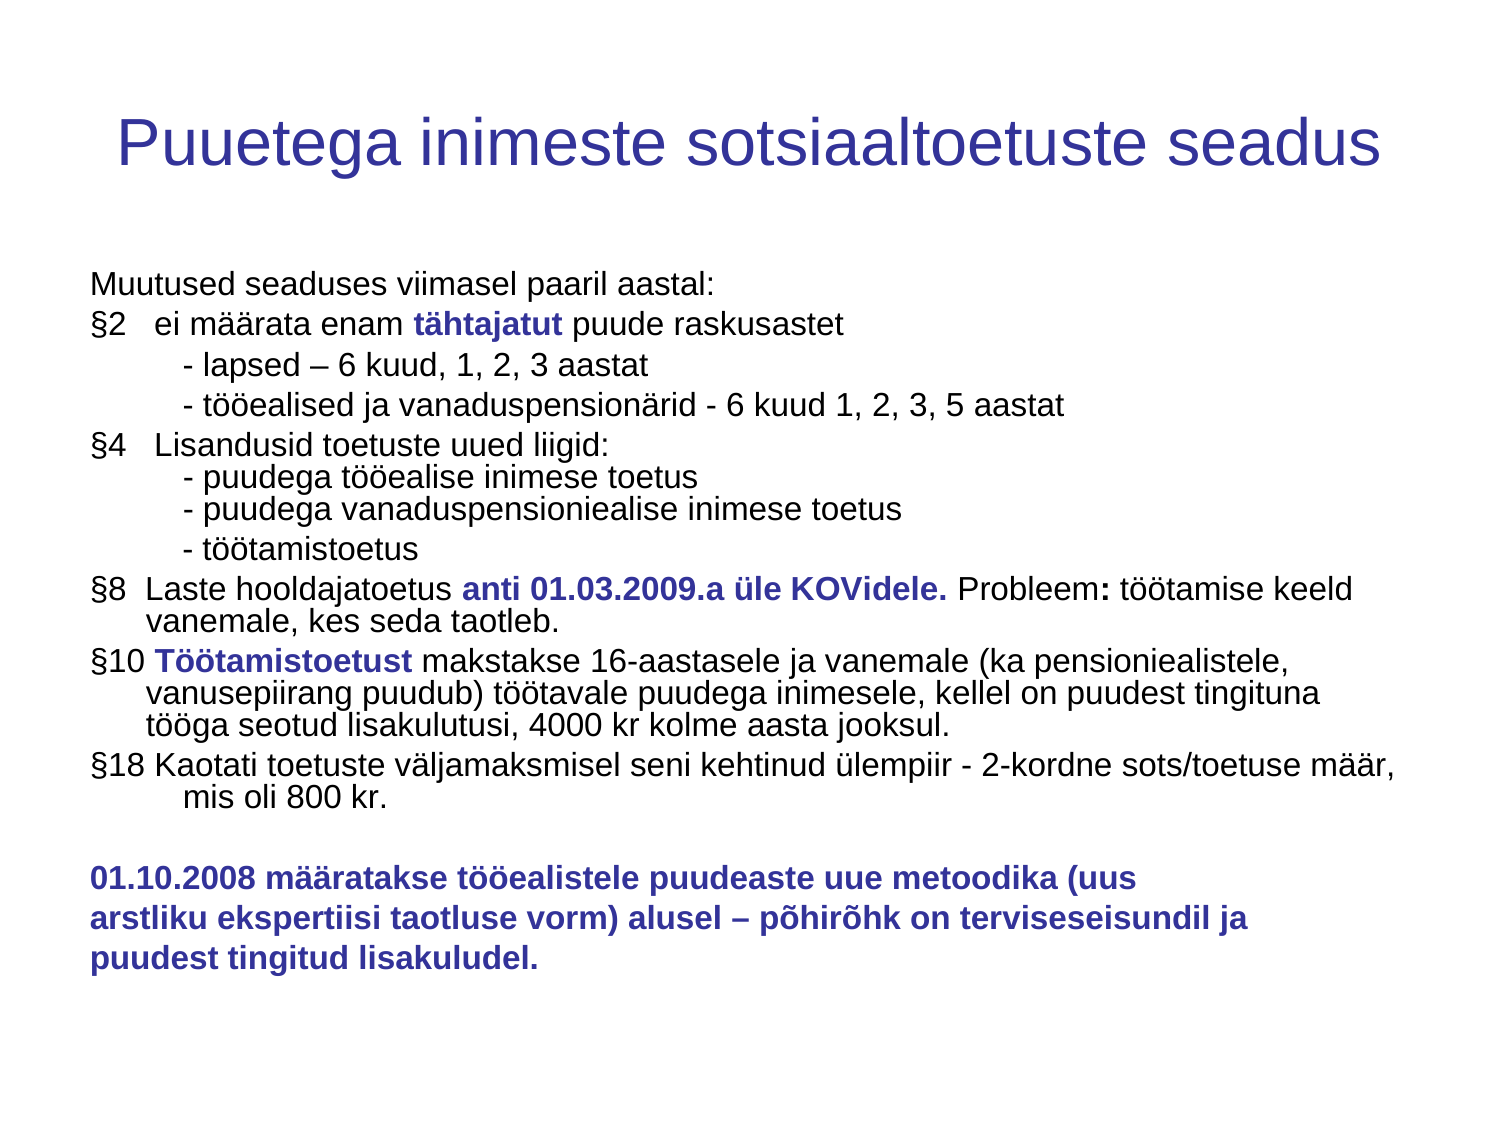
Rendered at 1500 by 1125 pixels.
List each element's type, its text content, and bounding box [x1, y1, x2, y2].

title Puuetega inimeste sotsiaaltoetuste seadus [75, 45, 1426, 233]
list Muutused seaduses viimasel paaril aastal: §2 ei määrata enam tähtajatut puude raskusastet - lapsed – 6 kuud, 1, 2, 3 aastat - tööealised ja vanaduspensionärid - 6 kuud 1, 2, 3, 5 aastat §4 Lisandusid toetuste uued liigid: - puudega tööealise inimese toetus - puudega vanaduspensioniealise inimese toetus - töötamistoetus §8 Laste hooldajatoetus anti 01.03.2009.a üle KOVidele. Probleem: töötamise keeld vanemale, kes seda taotleb. §10 Töötamistoetust makstakse 16-aastasele ja vanemale (ka pensioniealistele, vanusepiirang puudub) töötavale puudega inimesele, kellel on puudest tingituna tööga seotud lisakulutusi, 4000 kr kolme aasta jooksul. §18 Kaotati toetuste väljamaksmisel seni kehtinud ülempiir - 2-kordne sots/toetuse määr, mis oli 800 kr. 01.10.2008 määratakse tööealistele puudeaste uue metoodika (uus arstliku ekspertiisi taotluse vorm) alusel – põhirõhk on terviseseisundil ja puudest tingitud lisakuludel. [75, 262, 1426, 1005]
